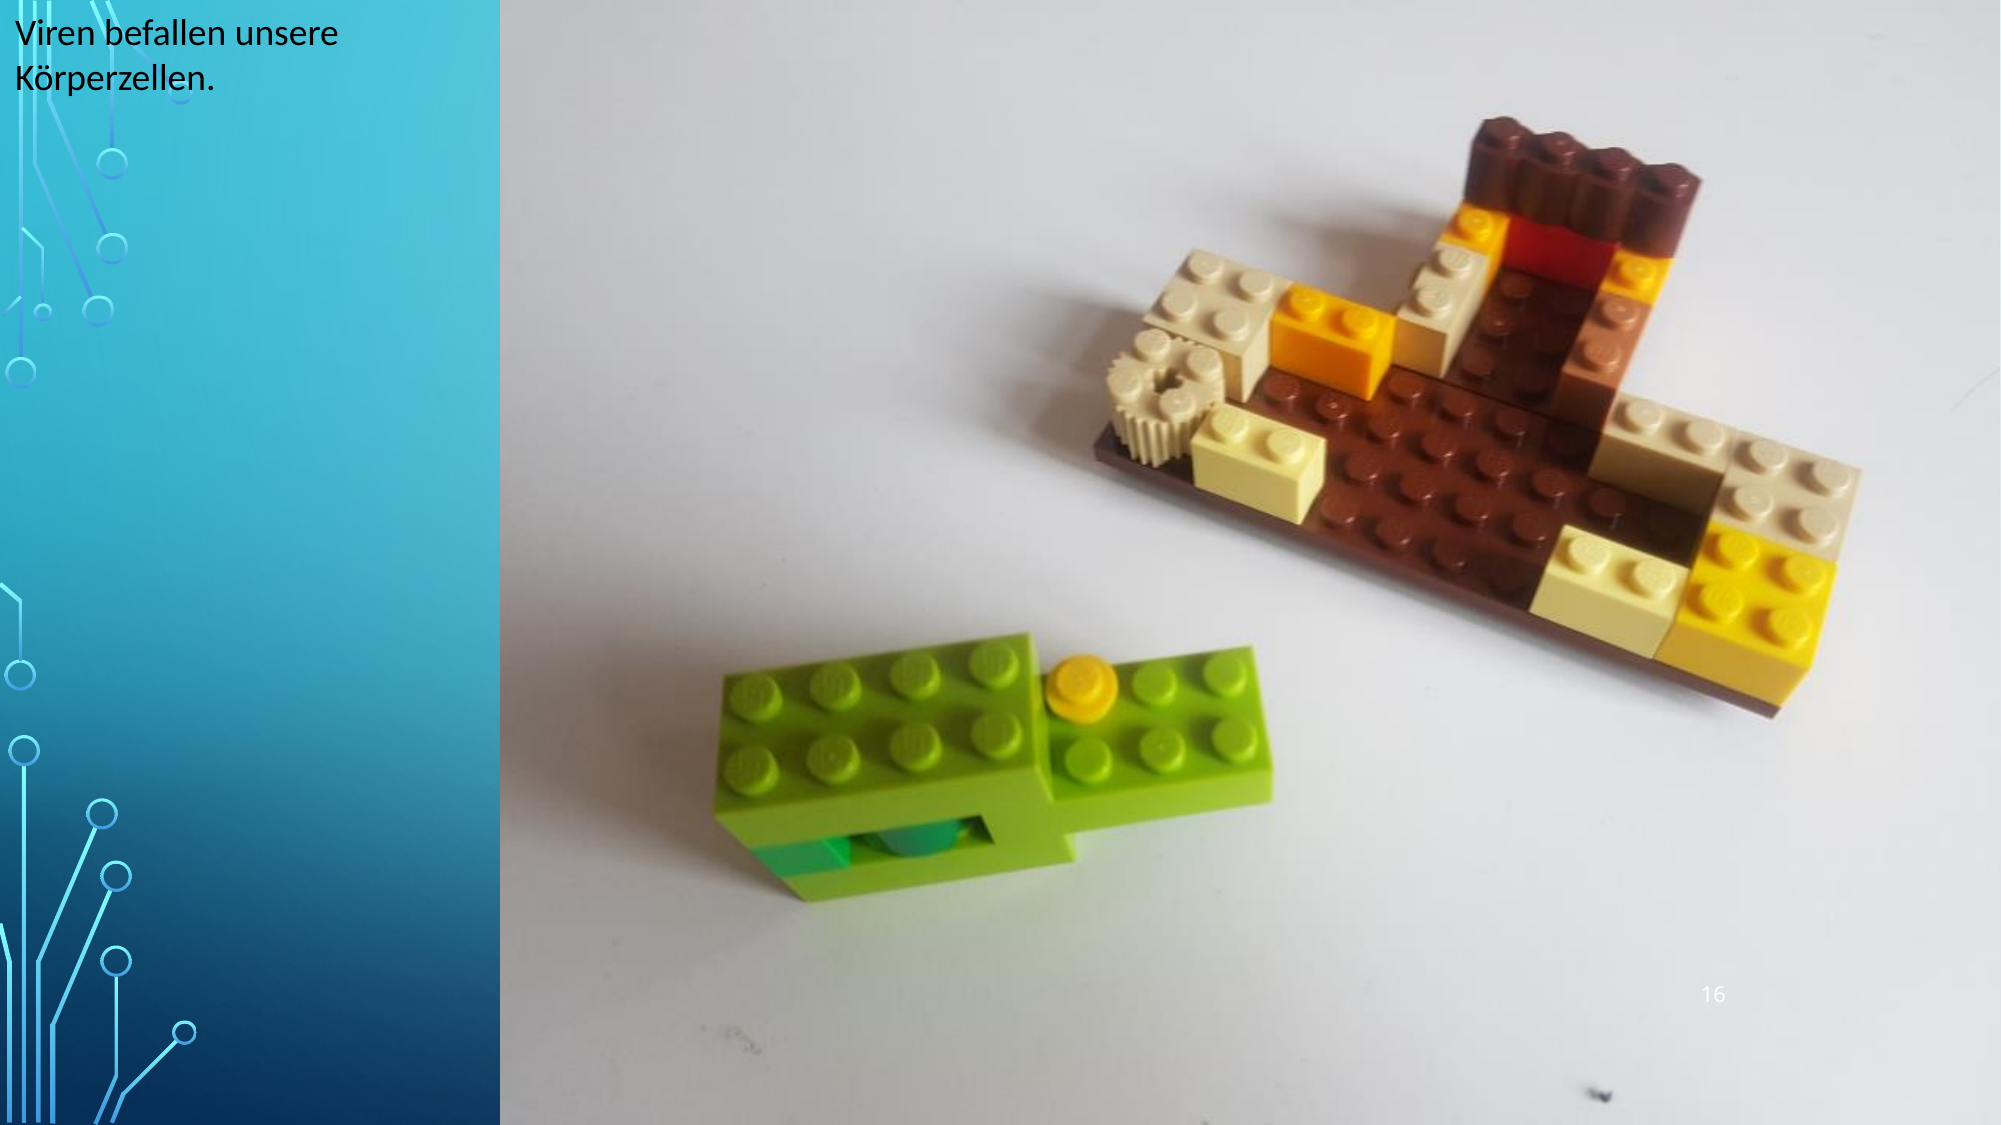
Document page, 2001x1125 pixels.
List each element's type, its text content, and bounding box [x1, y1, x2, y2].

picture [500, 0, 2000, 1125]
text_box [1685, 965, 1813, 1025]
text_box Viren befallen unsere Körperzellen. [0, 0, 498, 152]
